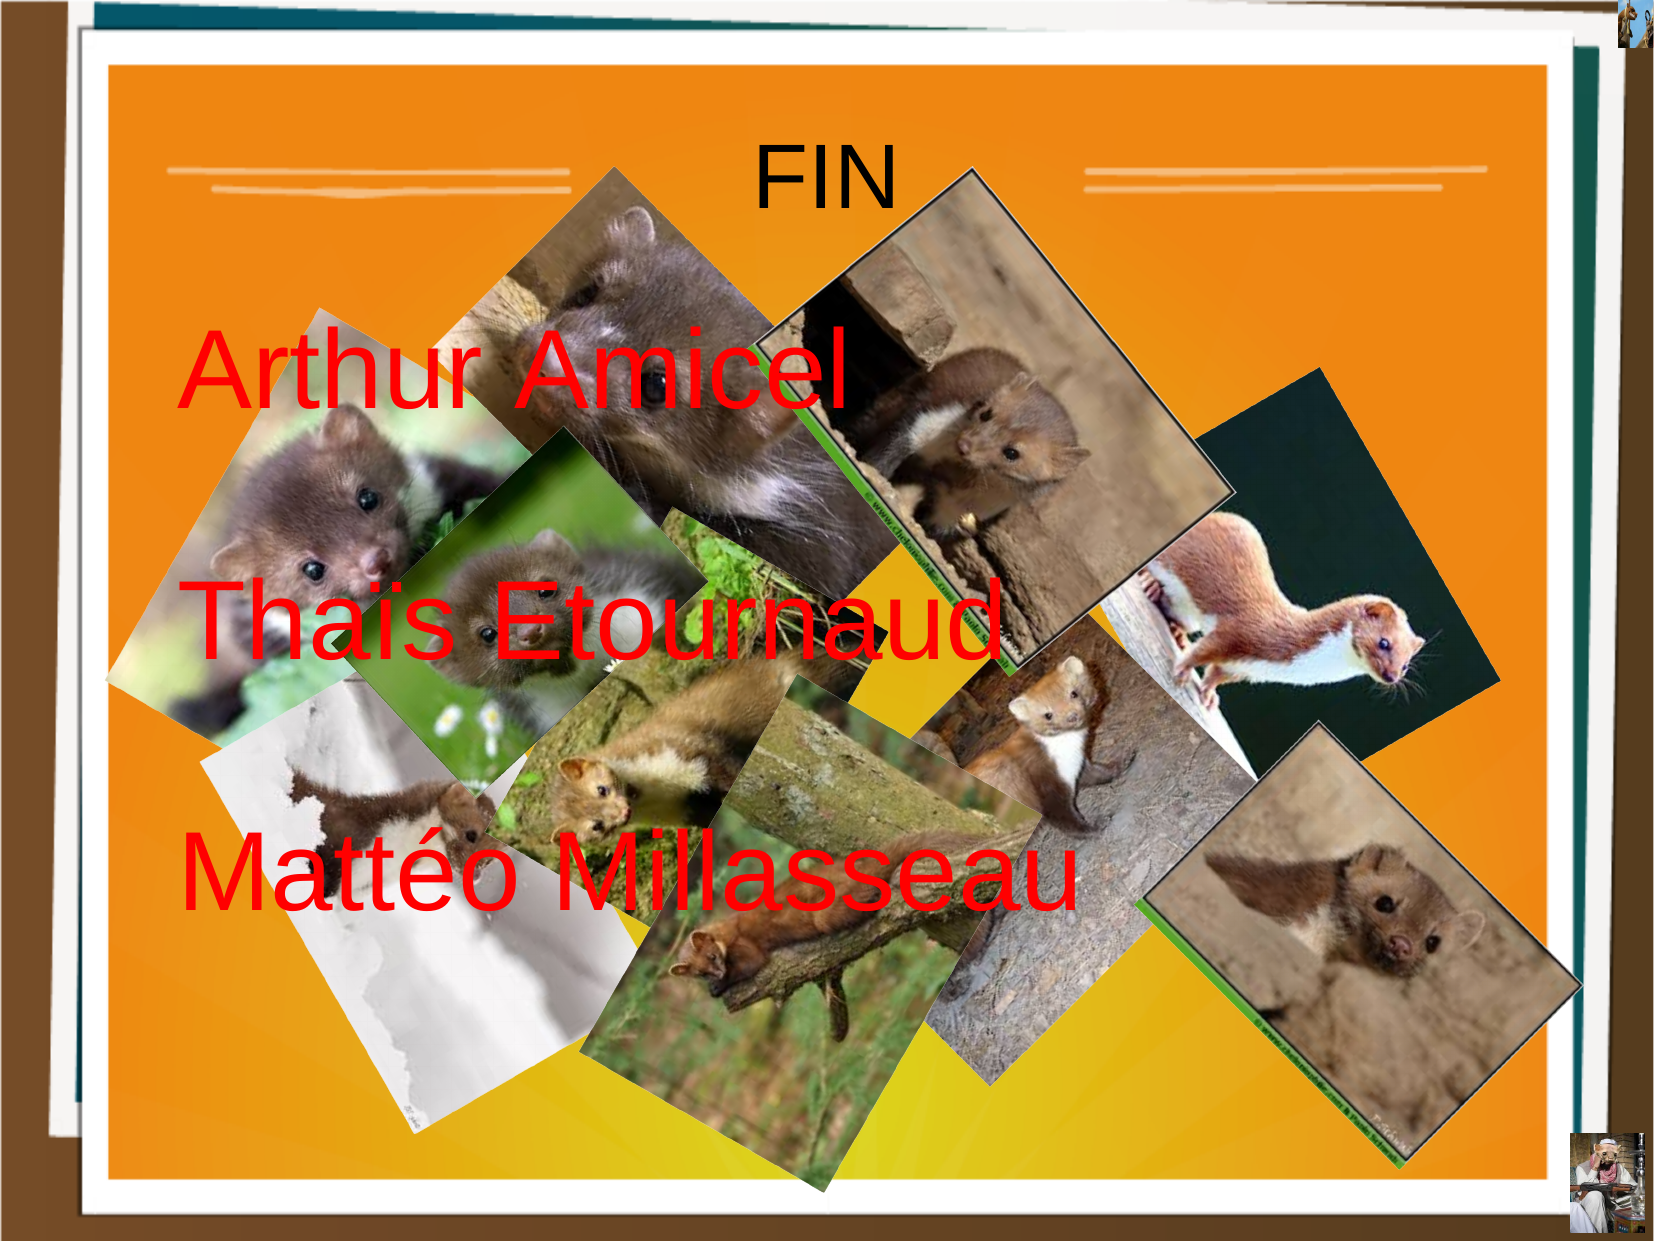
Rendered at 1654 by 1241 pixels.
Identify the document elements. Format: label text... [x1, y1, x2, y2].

picture [0, 0, 1654, 1241]
text_box Arthur Amicel Thaïs Etournaud Mattéo Millasseau [162, 299, 1492, 961]
title FIN [566, 78, 1087, 276]
